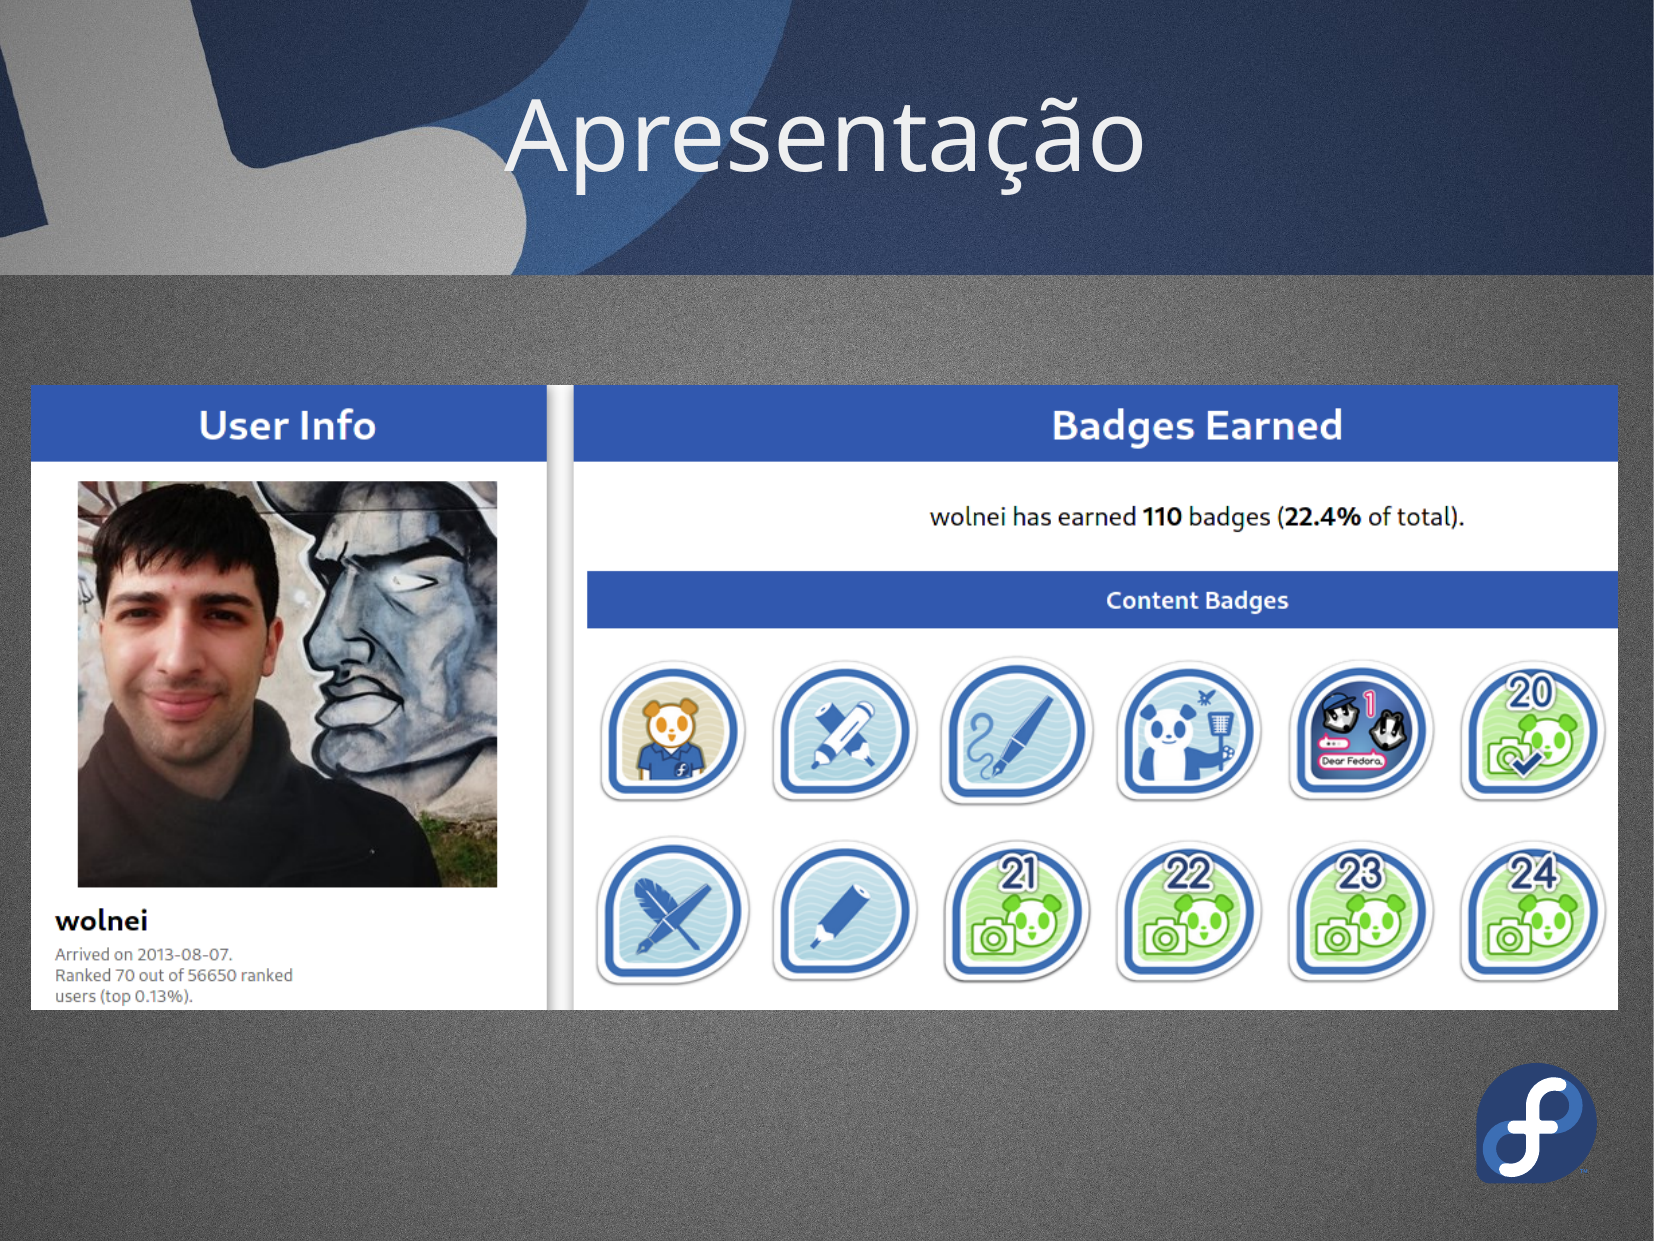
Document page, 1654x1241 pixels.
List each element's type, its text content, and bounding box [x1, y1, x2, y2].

title Apresentação [88, 29, 1565, 237]
picture [0, 0, 1654, 1241]
